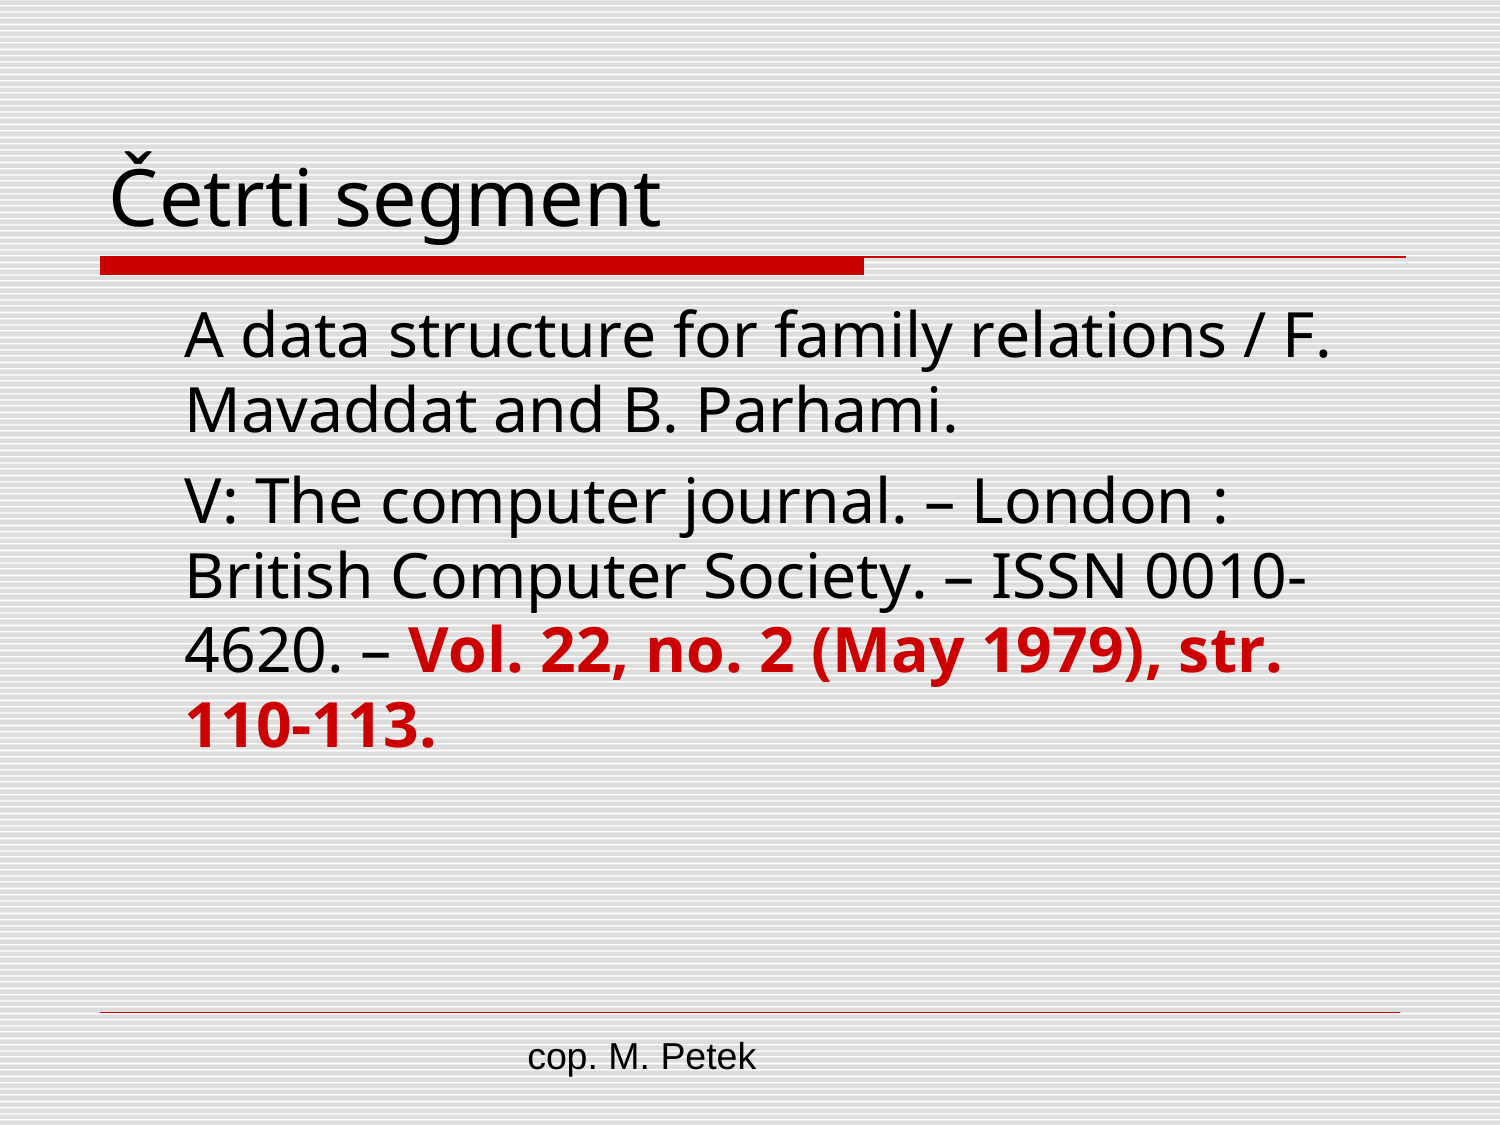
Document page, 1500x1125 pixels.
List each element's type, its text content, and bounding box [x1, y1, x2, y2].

title Četrti segment [94, 49, 1407, 250]
picture [0, 0, 1500, 1125]
list A data structure for family relations / F. Mavaddat and B. Parhami. V: The computer journal. – London : British Computer Society. – ISSN 0010-4620. – Vol. 22, no. 2 (May 1979), str. 110-113. [92, 287, 1406, 988]
